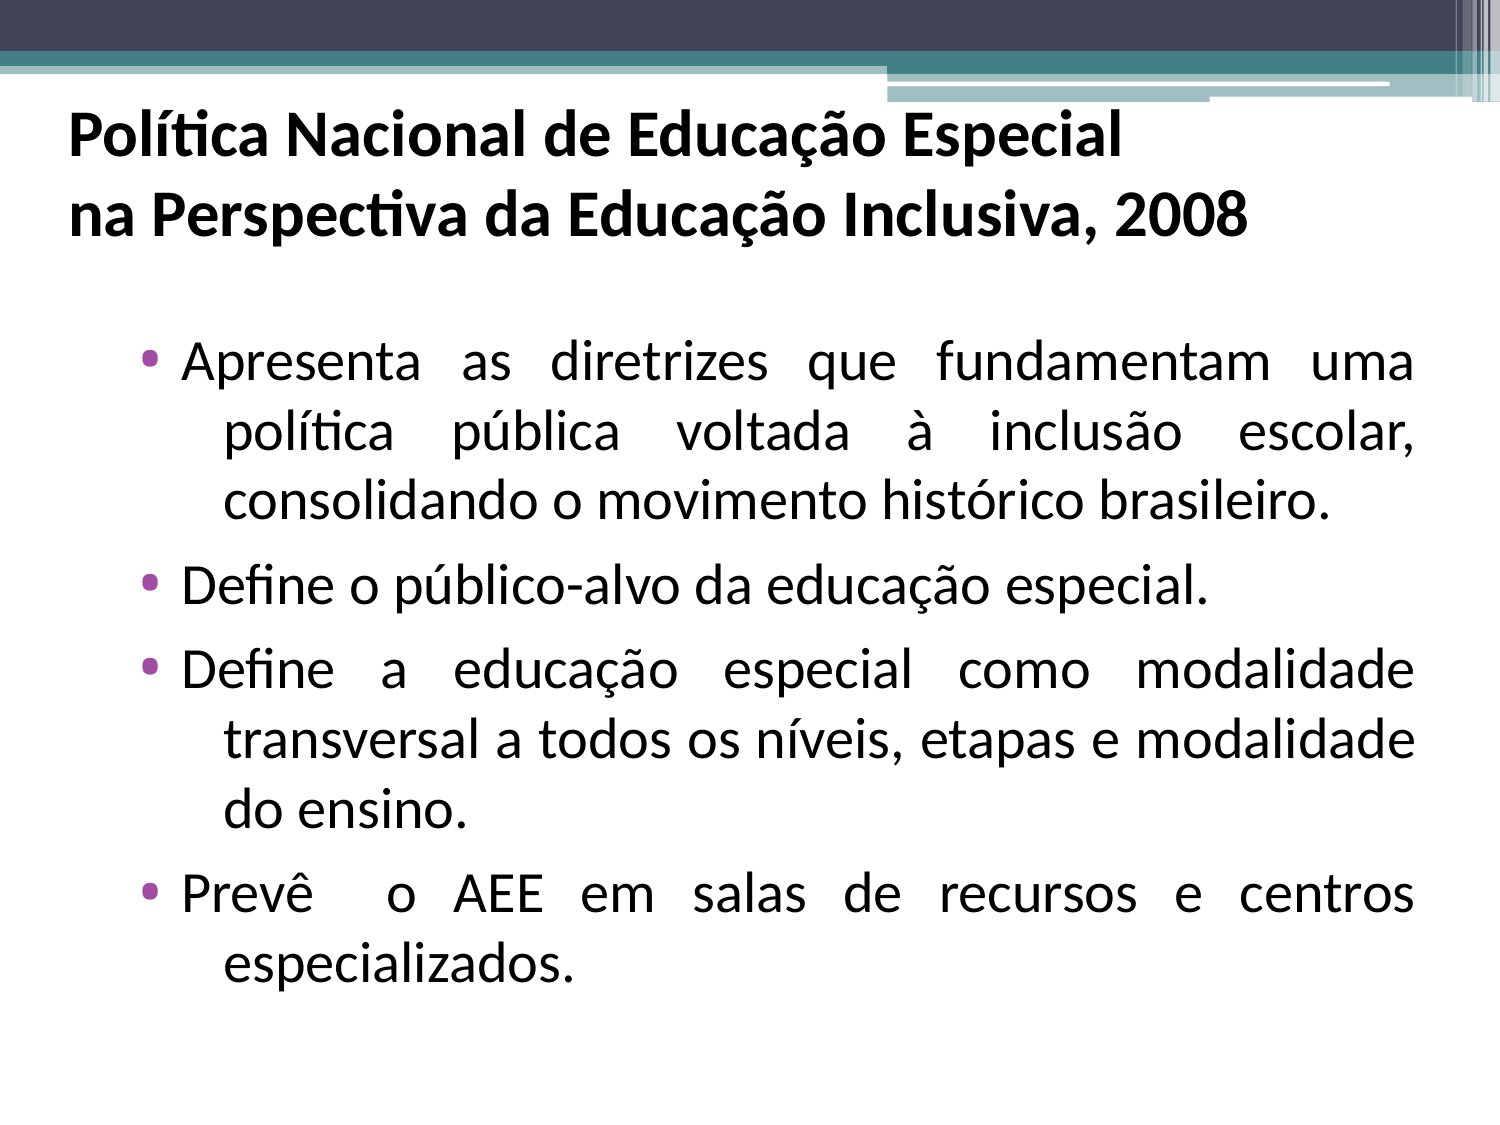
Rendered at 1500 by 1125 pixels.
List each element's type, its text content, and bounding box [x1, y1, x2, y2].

list Apresenta as diretrizes que fundamentam uma política pública voltada à inclusão escolar, consolidando o movimento histórico brasileiro. Define o público-alvo da educação especial. Define a educação especial como modalidade transversal a todos os níveis, etapas e modalidade do ensino. Prevê o AEE em salas de recursos e centros especializados. [88, 314, 1439, 1024]
title Política Nacional de Educação Especial na Perspectiva da Educação Inclusiva, 2008 [53, 82, 1500, 237]
